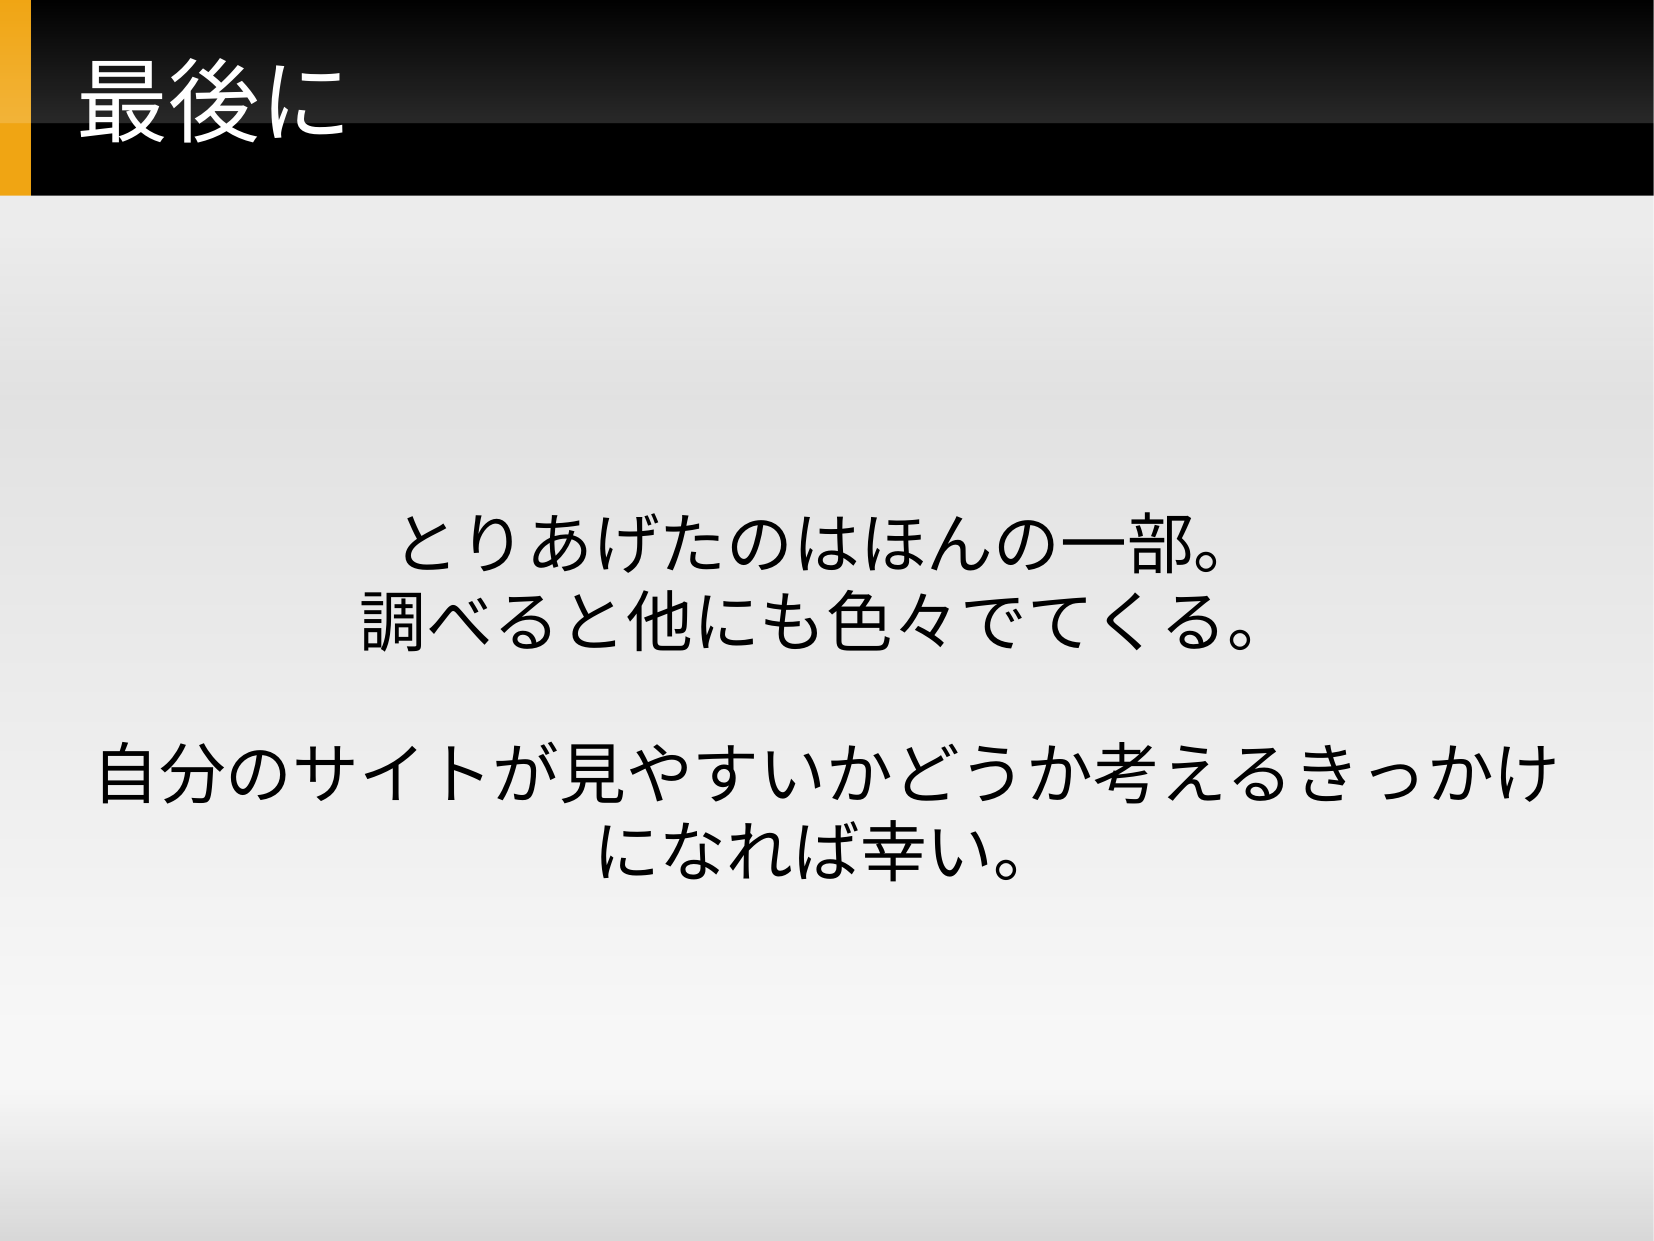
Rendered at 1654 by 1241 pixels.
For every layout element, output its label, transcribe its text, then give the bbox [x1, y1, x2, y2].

title 最後に [76, 0, 1565, 208]
picture [0, 0, 1654, 1241]
subtitle とりあげたのはほんの一部。 調べると他にも色々でてくる。 自分のサイトが見やすいかどうか考えるきっかけになれば幸い。 [82, 290, 1571, 1109]
